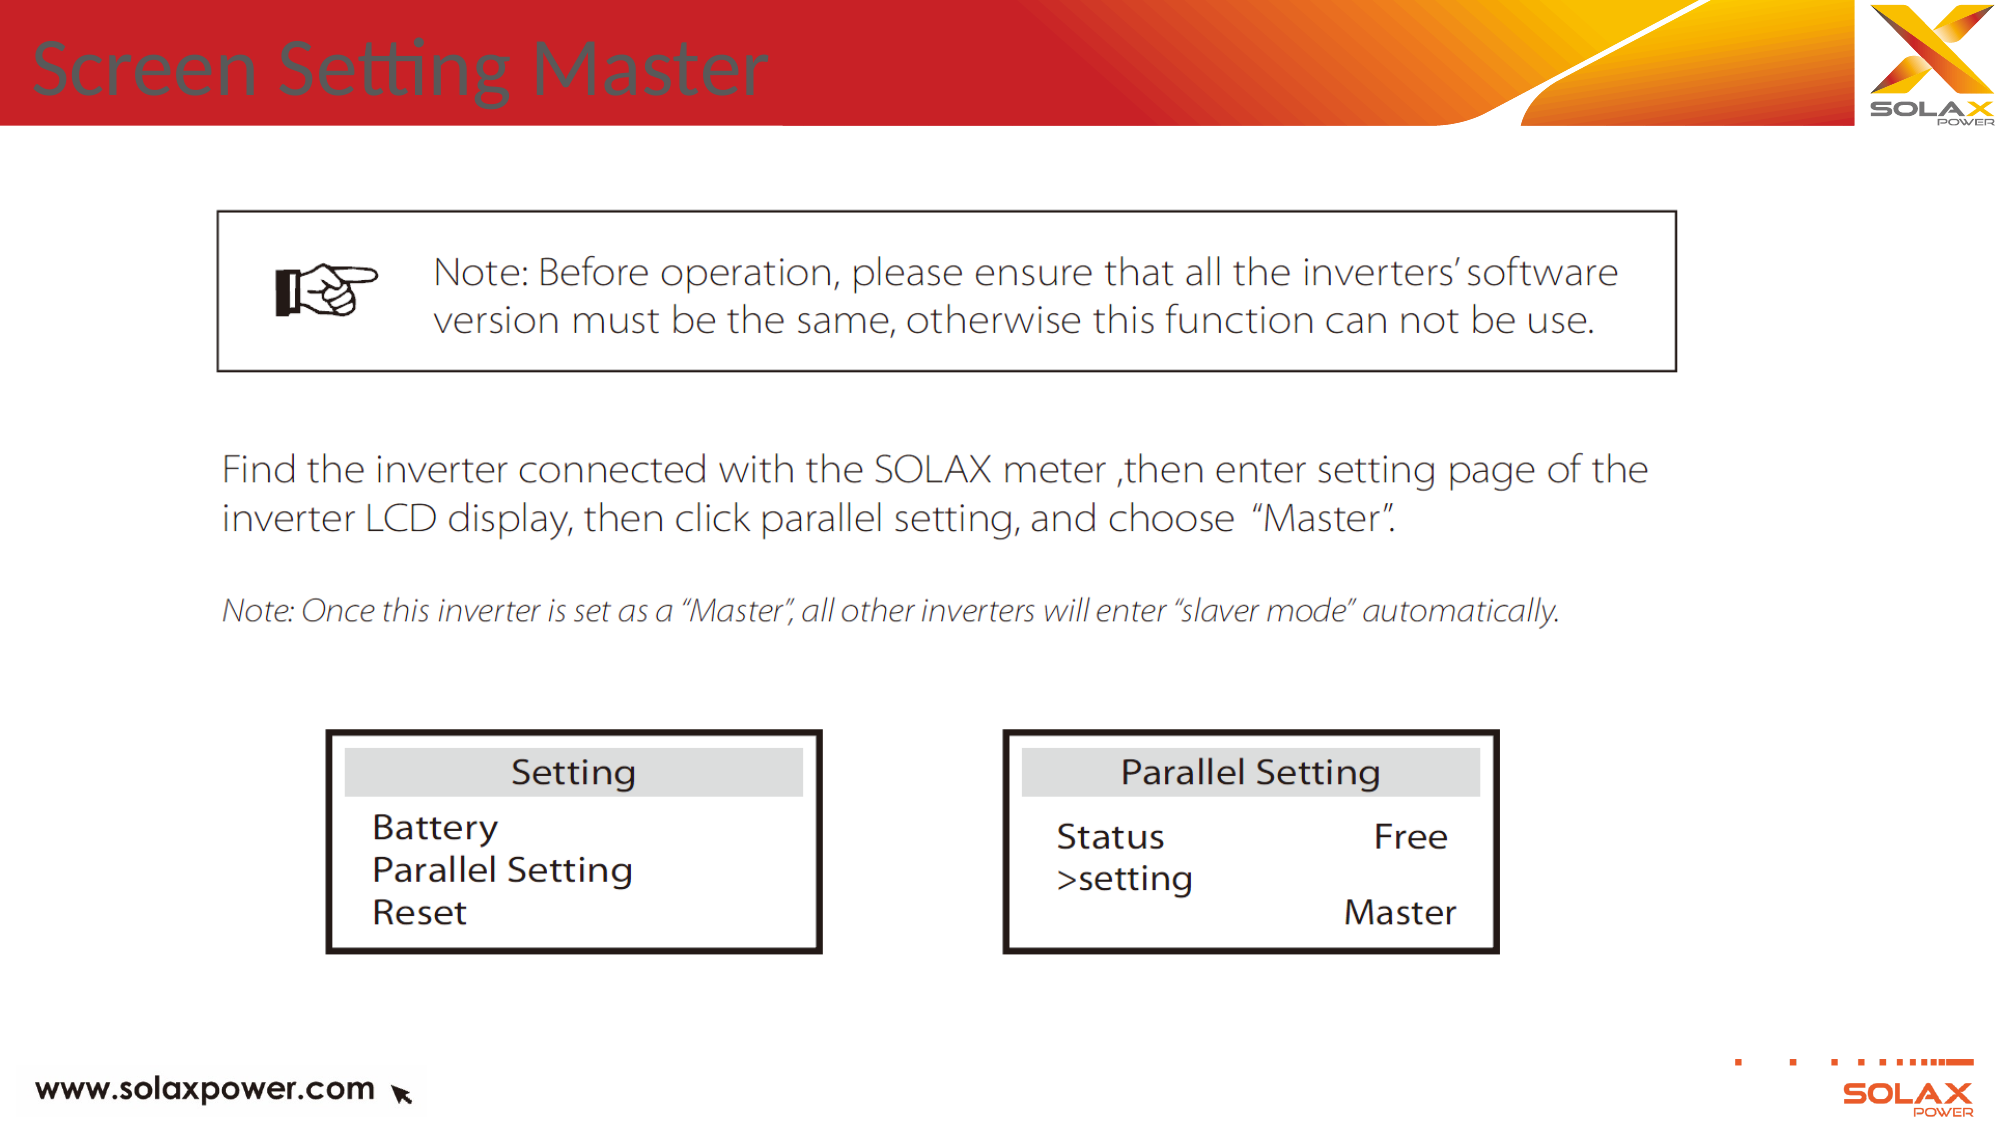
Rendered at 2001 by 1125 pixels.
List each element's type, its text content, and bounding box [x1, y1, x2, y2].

text_box Screen Setting Master [16, 4, 1043, 118]
picture [182, 197, 1697, 970]
picture [0, 0, 1855, 126]
picture [16, 1065, 427, 1117]
picture [1870, 4, 1996, 126]
picture [1735, 1059, 1974, 1117]
